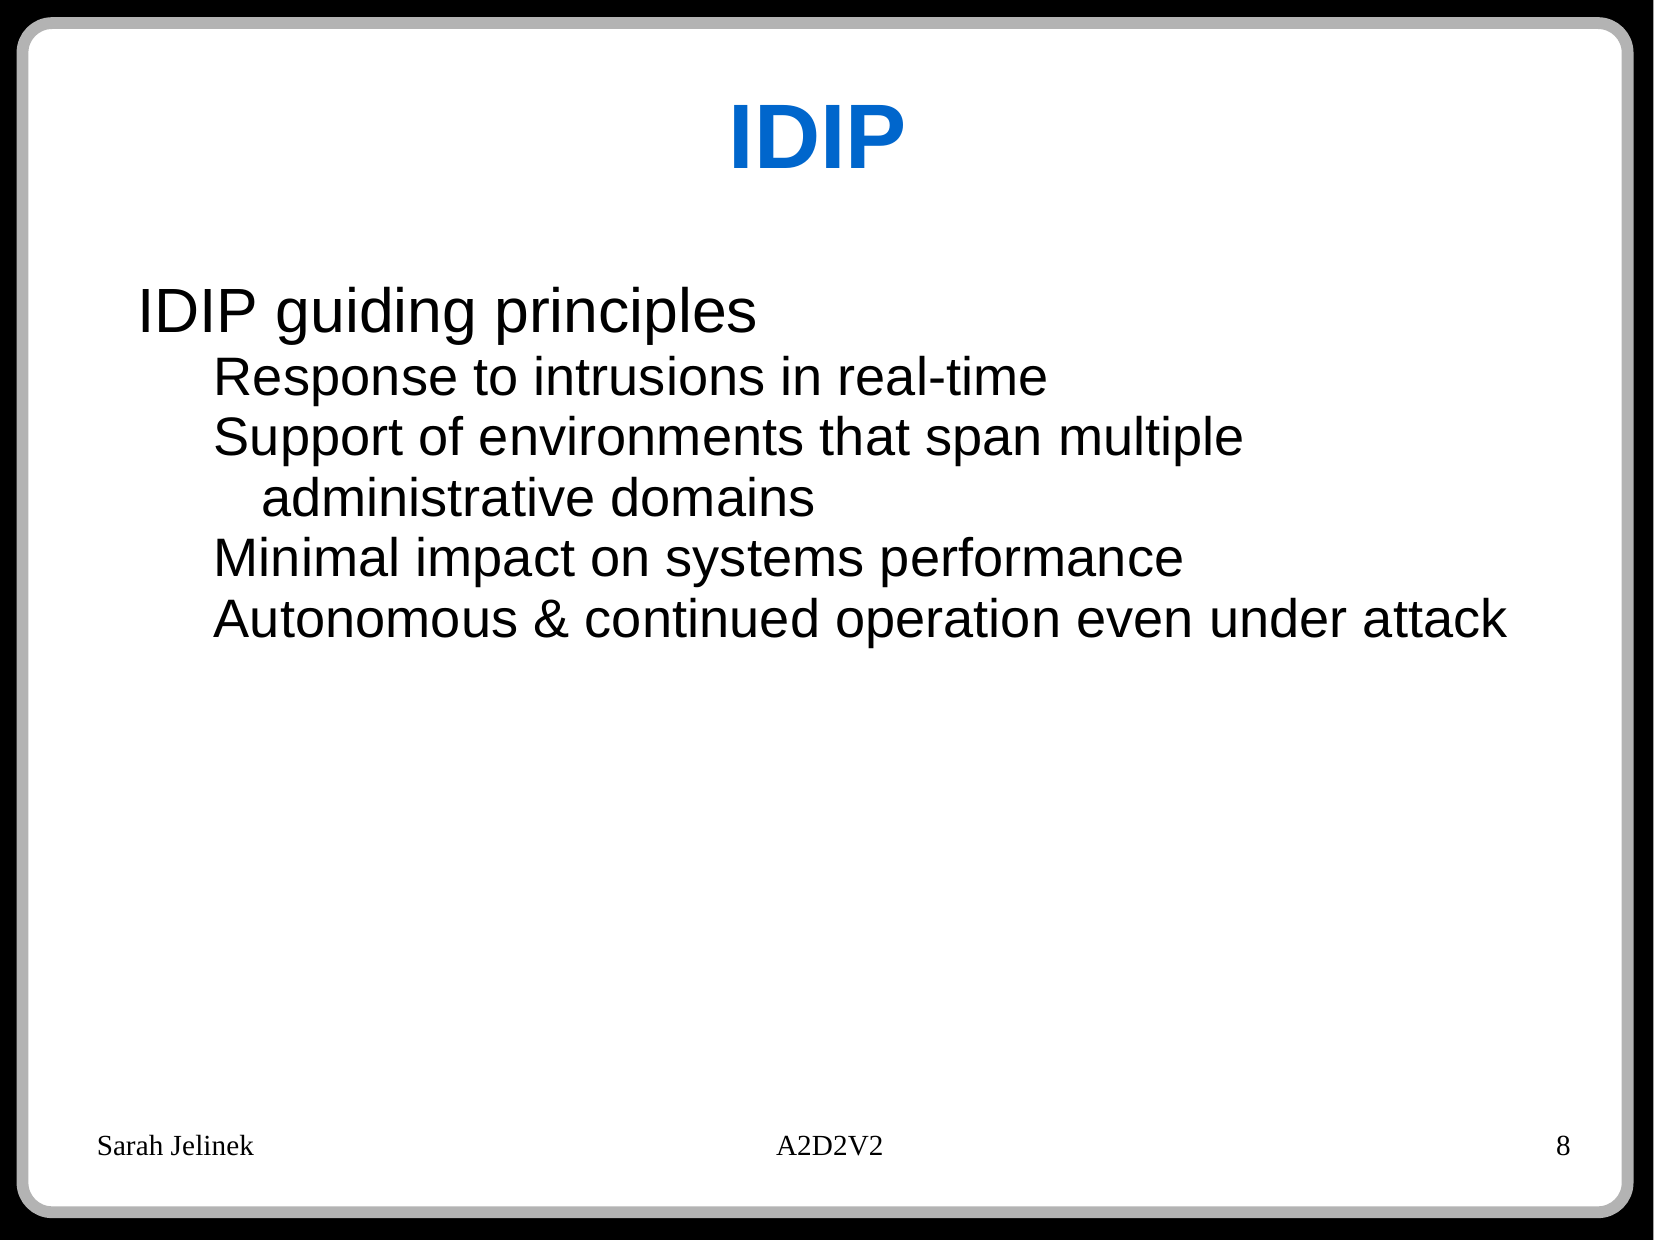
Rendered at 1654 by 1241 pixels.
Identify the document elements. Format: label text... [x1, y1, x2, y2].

list IDIP guiding principles Response to intrusions in real-time Support of environments that span multiple administrative domains Minimal impact on systems performance Autonomous & continued operation even under attack [119, 276, 1532, 1166]
title IDIP [63, 48, 1573, 225]
